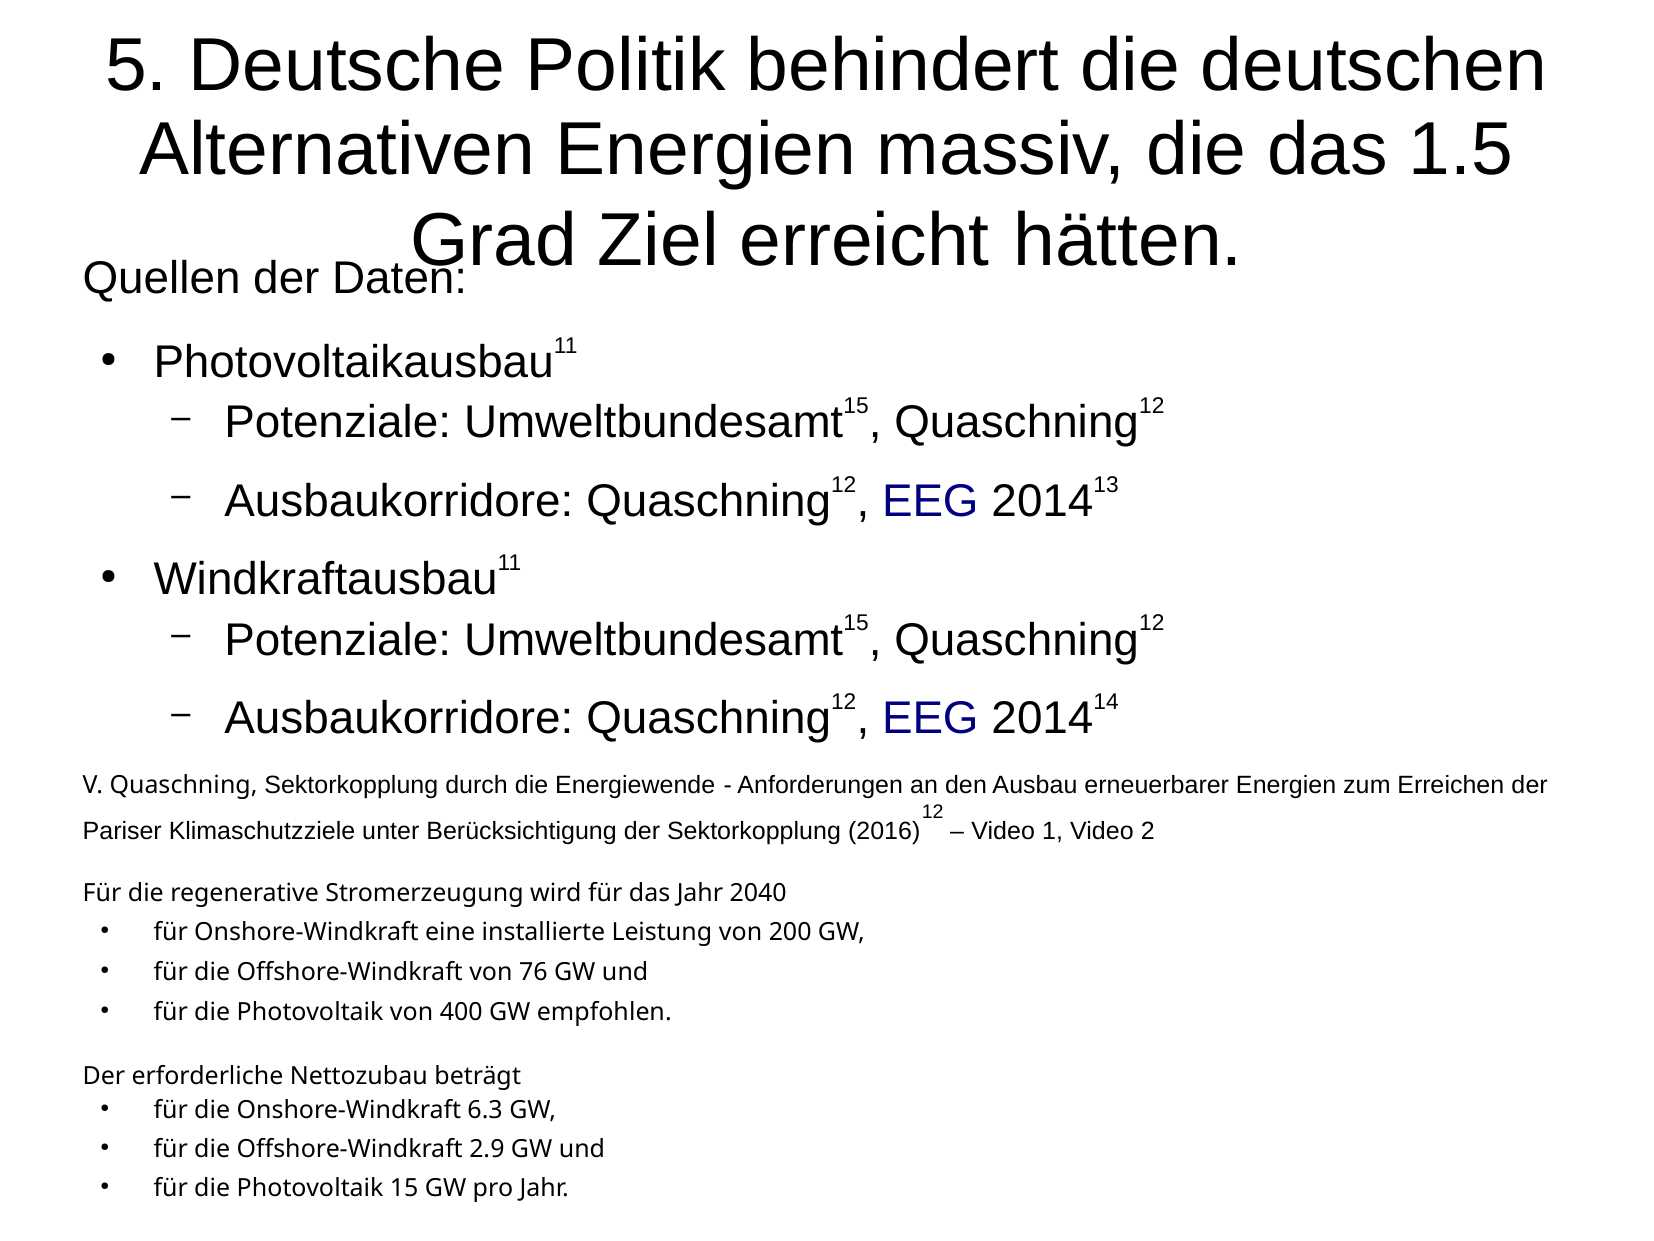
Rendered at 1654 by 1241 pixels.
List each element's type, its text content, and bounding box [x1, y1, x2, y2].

list Quellen der Daten: Photovoltaikausbau11 Potenziale: Umweltbundesamt15, Quaschning12 Ausbaukorridore: Quaschning12, EEG 201413 Windkraftausbau11 Potenziale: Umweltbundesamt15, Quaschning12 Ausbaukorridore: Quaschning12, EEG 201414 V. Quaschning, Sektorkopplung durch die Energiewende - Anforderungen an den Ausbau erneuerbarer Energien zum Erreichen der Pariser Klimaschutz­ziele unter Berücksichtigung der Sektorkopplung (2016)12 – Video 1, Video 2 Für die regenerative Stromerzeugung wird für das Jahr 2040 für Onshore-Windkraft eine installierte Leistung von 200 GW, für die Offshore-Windkraft von 76 GW und für die Photovoltaik von 400 GW empfohlen. Der erforderliche Nettozubau beträgt für die Onshore-Windkraft 6.3 GW, für die Offshore-Windkraft 2.9 GW und für die Photovoltaik 15 GW pro Jahr. [82, 286, 1571, 1205]
title 5. Deutsche Politik behindert die deutschen Alternativen Energien massiv, die das 1.5 Grad Ziel erreicht hätten. [82, 22, 1571, 284]
